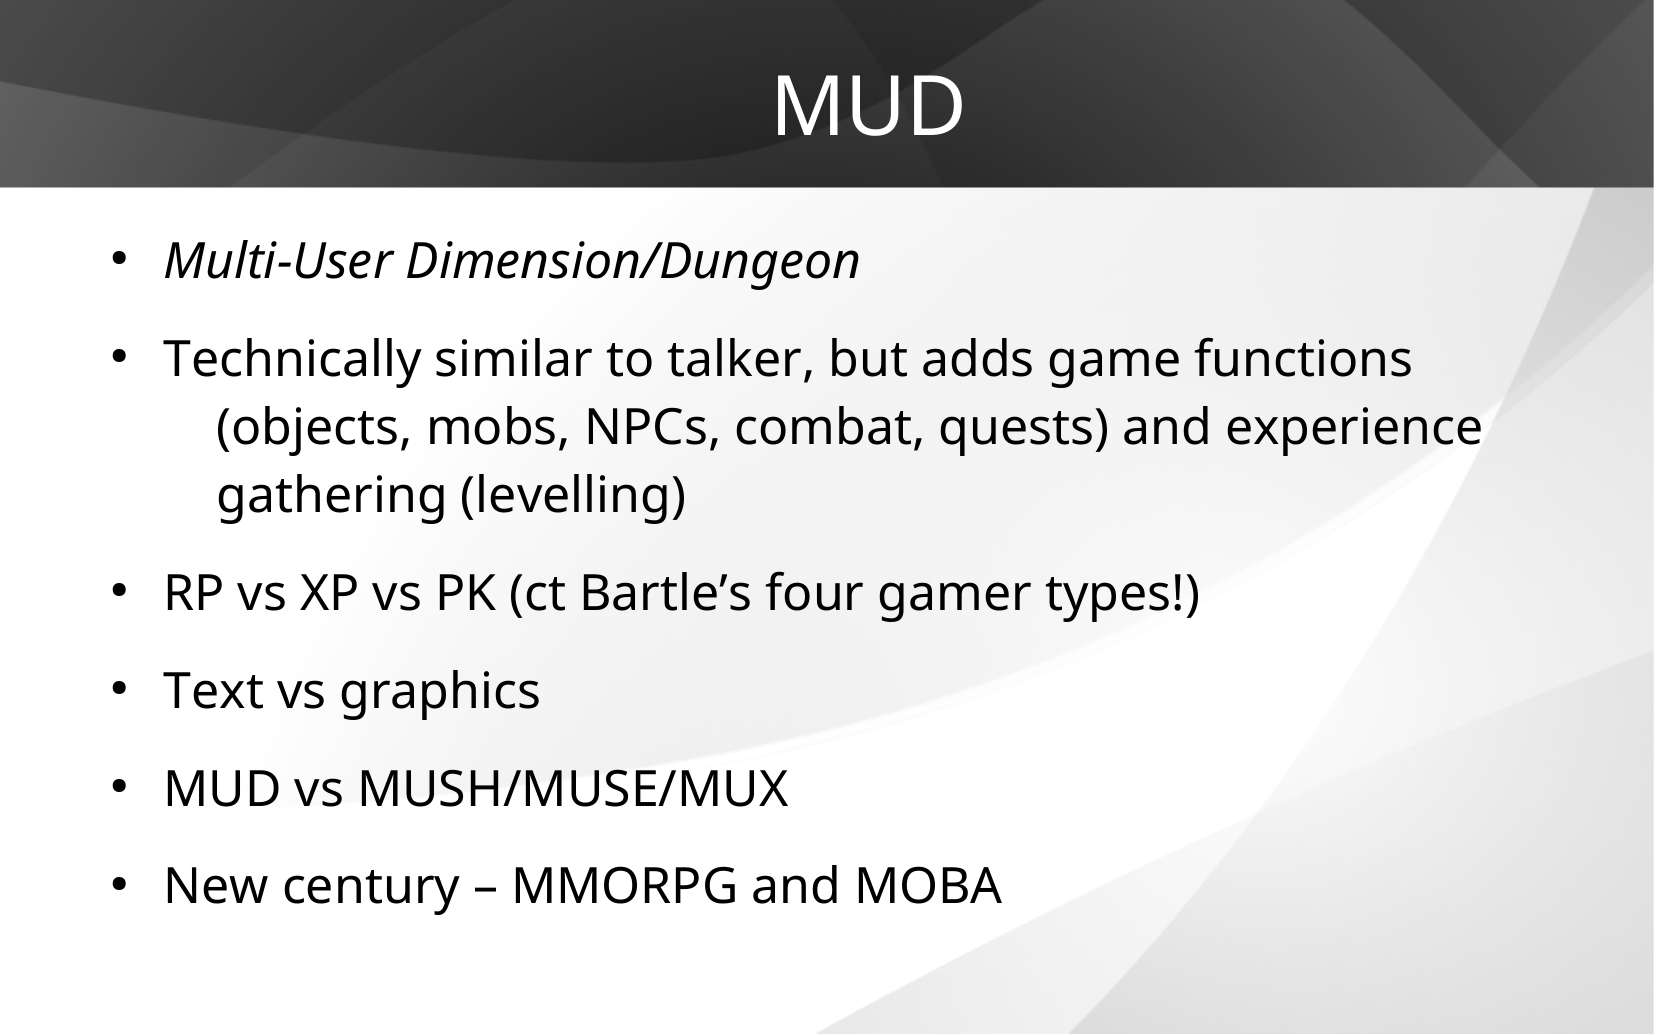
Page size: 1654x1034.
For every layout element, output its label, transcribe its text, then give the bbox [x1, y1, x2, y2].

title MUD [124, 0, 1613, 208]
list Multi-User Dimension/Dungeon Technically similar to talker, but adds game functions (objects, mobs, NPCs, combat, quests) and experience gathering (levelling) RP vs XP vs PK (ct Bartle’s four gamer types!) Text vs graphics MUD vs MUSH/MUSE/MUX New century – MMORPG and MOBA [75, 225, 1613, 1013]
picture [0, 0, 1654, 1034]
